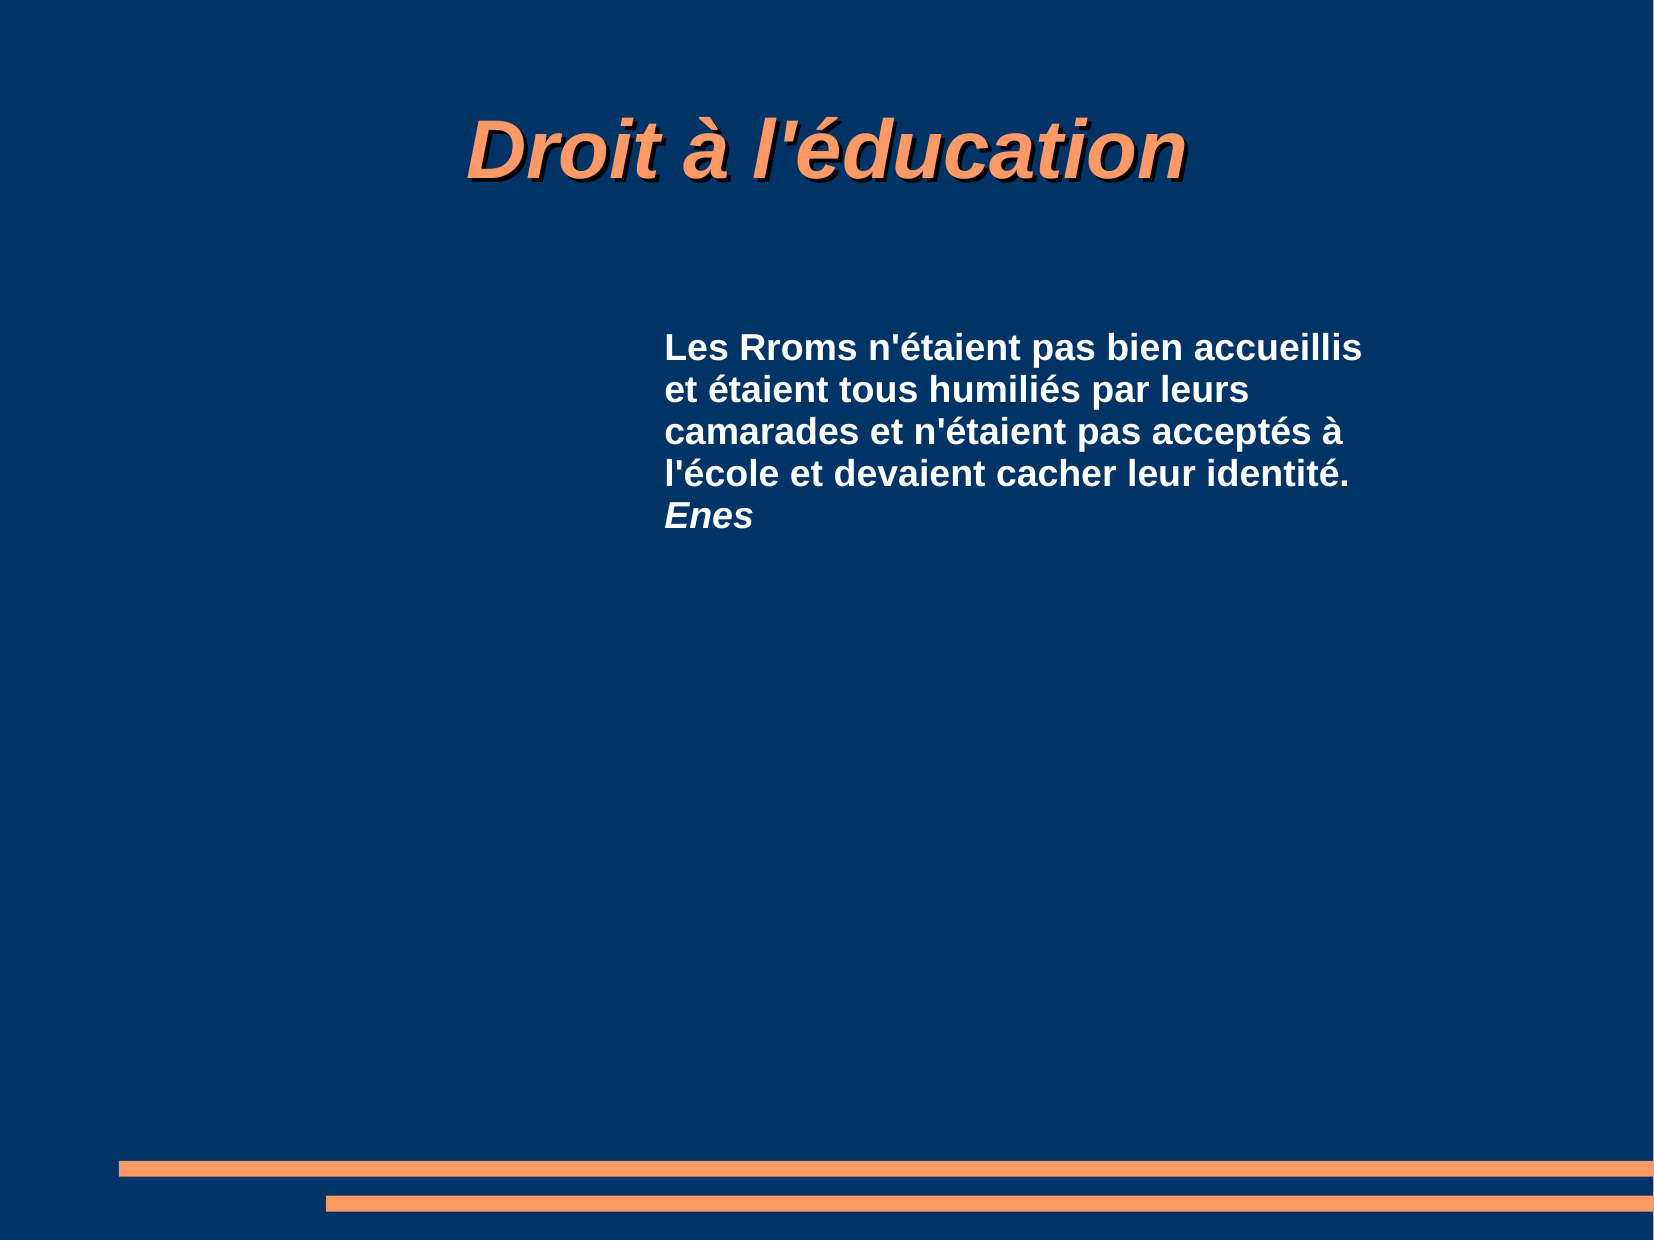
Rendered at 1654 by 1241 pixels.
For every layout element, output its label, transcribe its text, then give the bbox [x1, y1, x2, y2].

text_box Les Rroms n'étaient pas bien accueillis et étaient tous humiliés par leurs camarades et n'étaient pas acceptés à l'école et devaient cacher leur identité. Enes [649, 318, 1418, 550]
title Droit à l'éducation [121, 46, 1534, 254]
